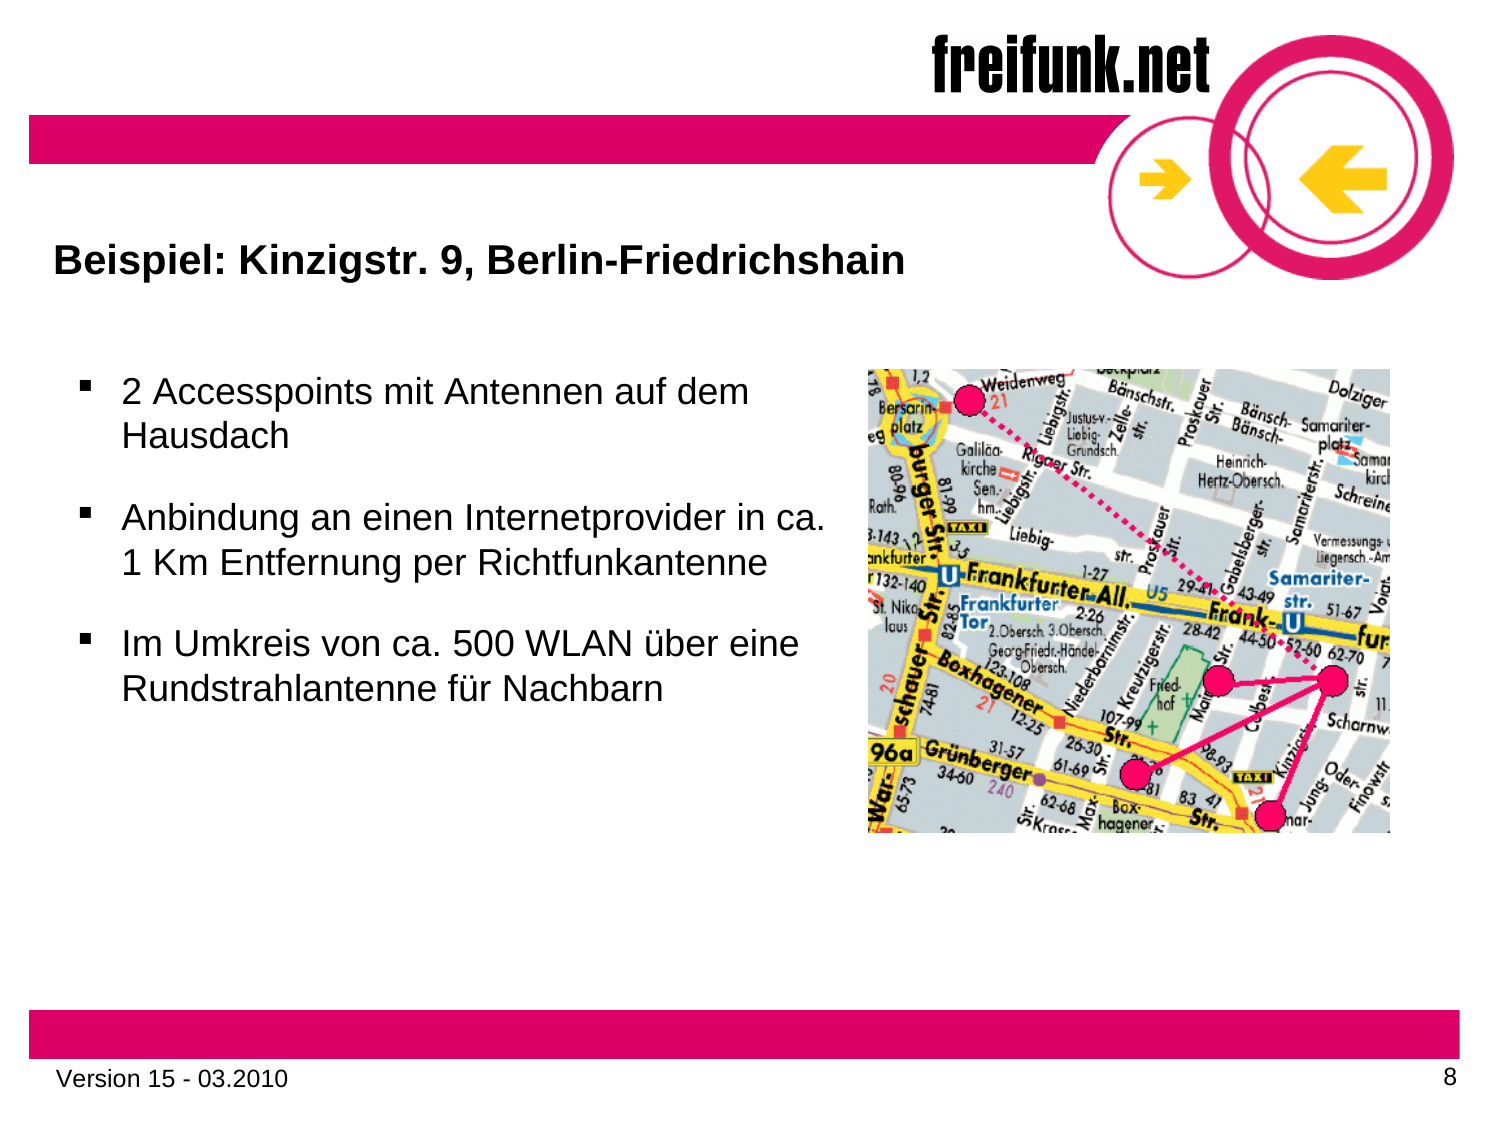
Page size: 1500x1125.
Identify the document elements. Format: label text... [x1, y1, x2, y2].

picture [932, 34, 1454, 280]
text_box 2 Accesspoints mit Antennen auf dem Hausdach Anbindung an einen Internetprovider in ca. 1 Km Entfernung per Richtfunkantenne Im Umkreis von ca. 500 WLAN über eine Rundstrahlantenne für Nachbarn [47, 367, 1266, 1005]
text_box Beispiel: Kinzigstr. 9, Berlin-Friedrichshain [53, 233, 1046, 313]
picture [868, 369, 1390, 833]
